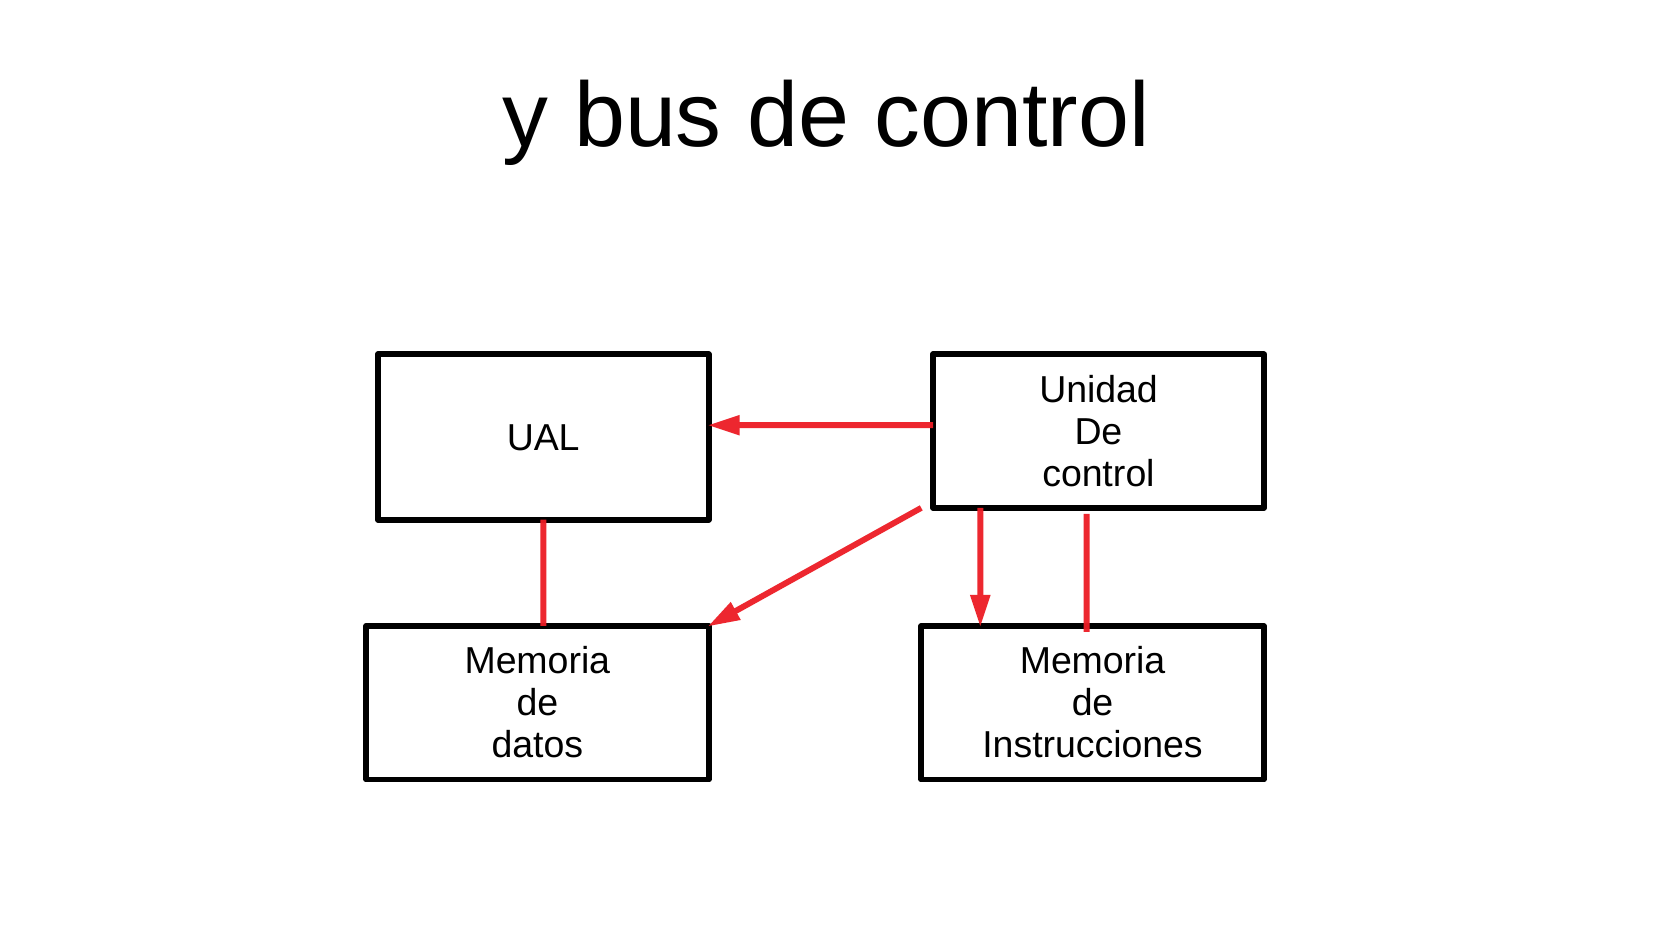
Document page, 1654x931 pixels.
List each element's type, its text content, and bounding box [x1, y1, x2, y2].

text_box UAL [377, 354, 709, 520]
text_box Unidad De control [933, 354, 1264, 508]
text_box Memoria de datos [366, 625, 709, 780]
text_box Memoria de Instrucciones [921, 625, 1264, 780]
title y bus de control [82, 37, 1571, 193]
